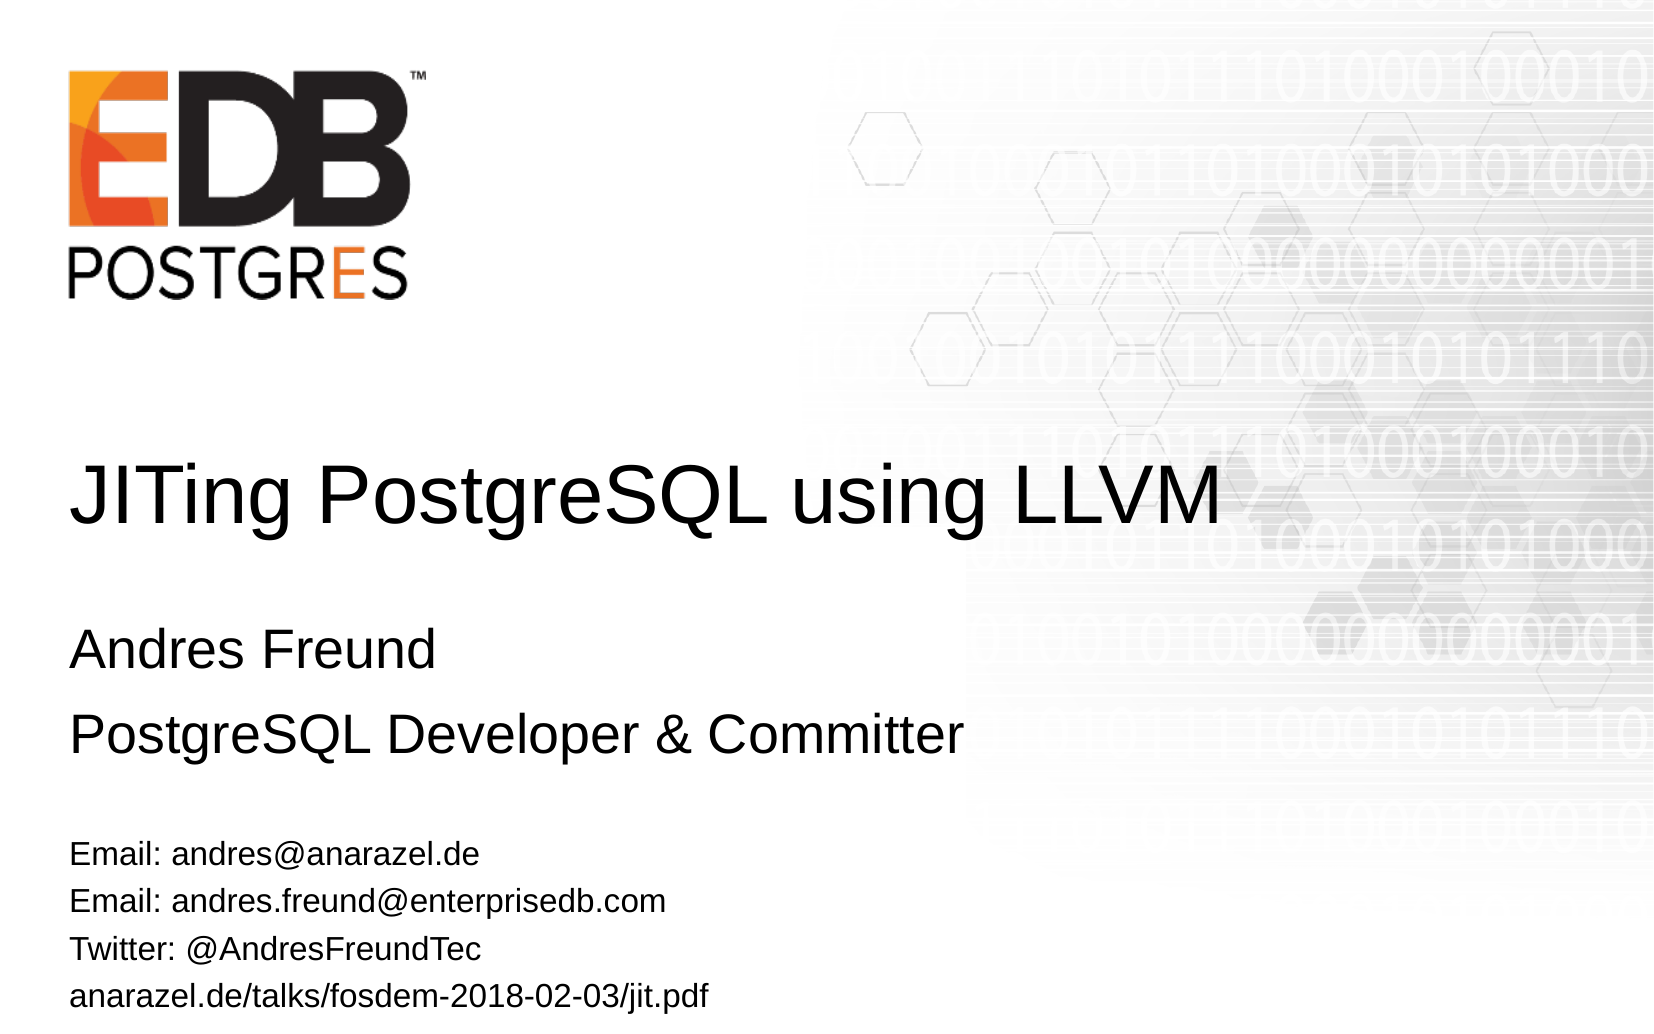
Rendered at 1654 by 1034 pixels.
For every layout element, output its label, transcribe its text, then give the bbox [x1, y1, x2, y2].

list Email: andres@anarazel.de Email: andres.freund@enterprisedb.com Twitter: @AndresFreundTec anarazel.de/talks/fosdem-2018-02-03/jit.pdf [54, 825, 1275, 973]
title JITing PostgreSQL using LLVM [55, 444, 1276, 651]
picture [14, 15, 426, 300]
list Andres Freund PostgreSQL Developer & Committer [54, 613, 1275, 752]
